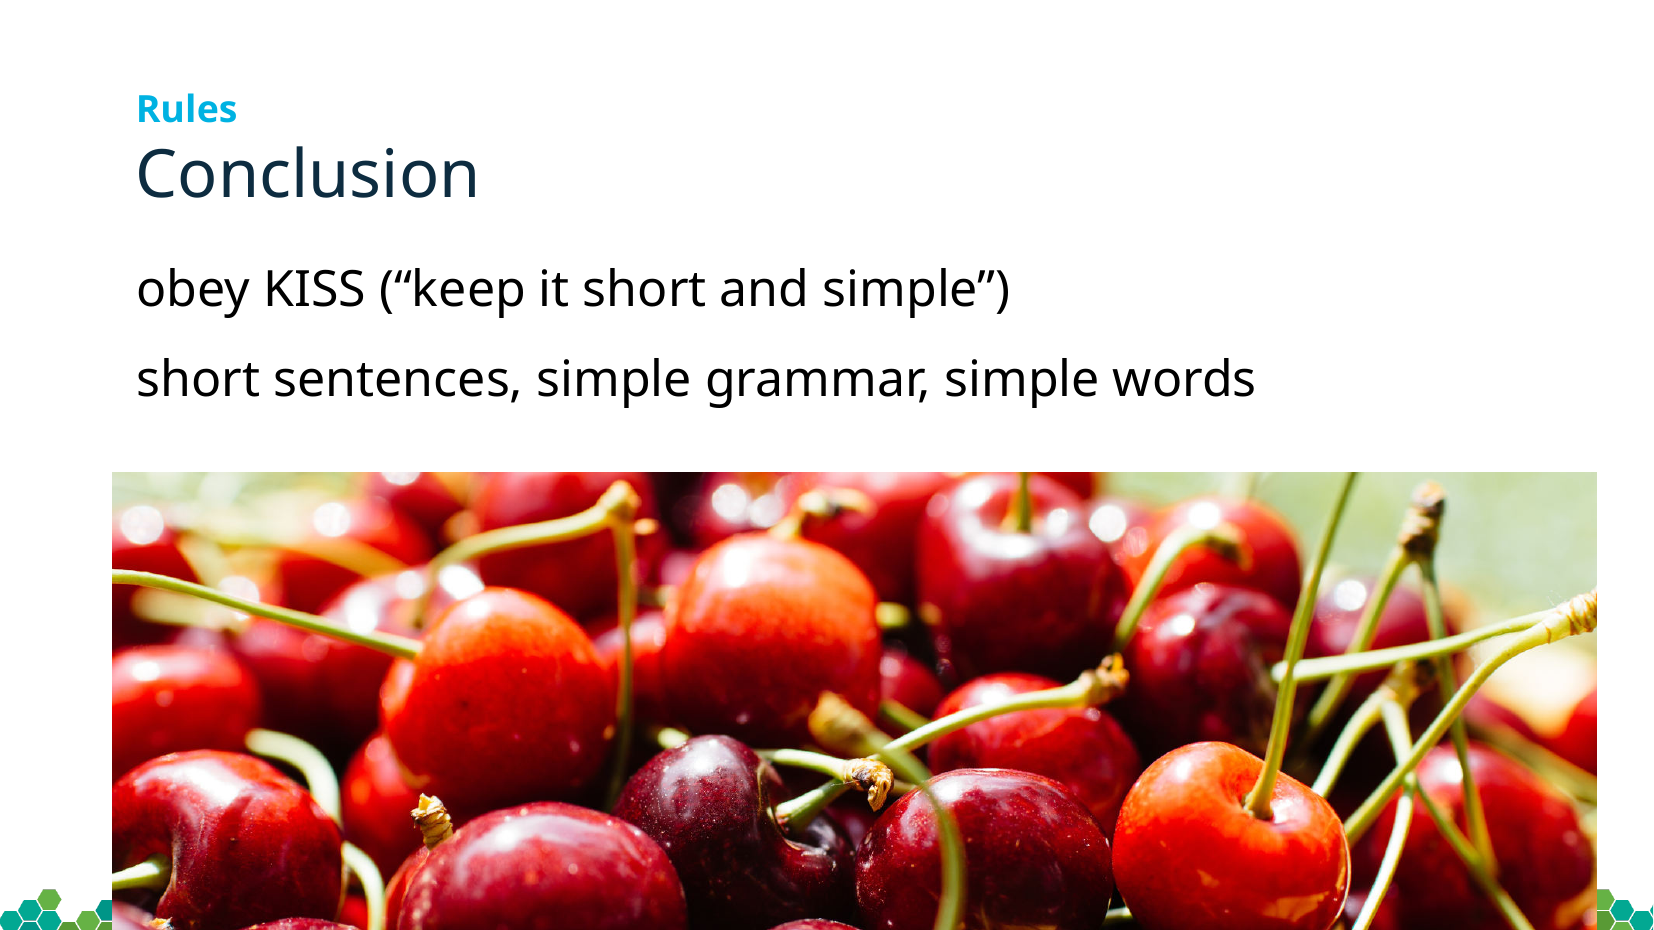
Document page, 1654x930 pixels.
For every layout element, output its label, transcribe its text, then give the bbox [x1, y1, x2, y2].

picture [0, 472, 1654, 930]
list obey KISS (“keep it short and simple”) short sentences, simple grammar, simple words [136, 252, 1595, 793]
title Rules Conclusion [135, 72, 1594, 228]
